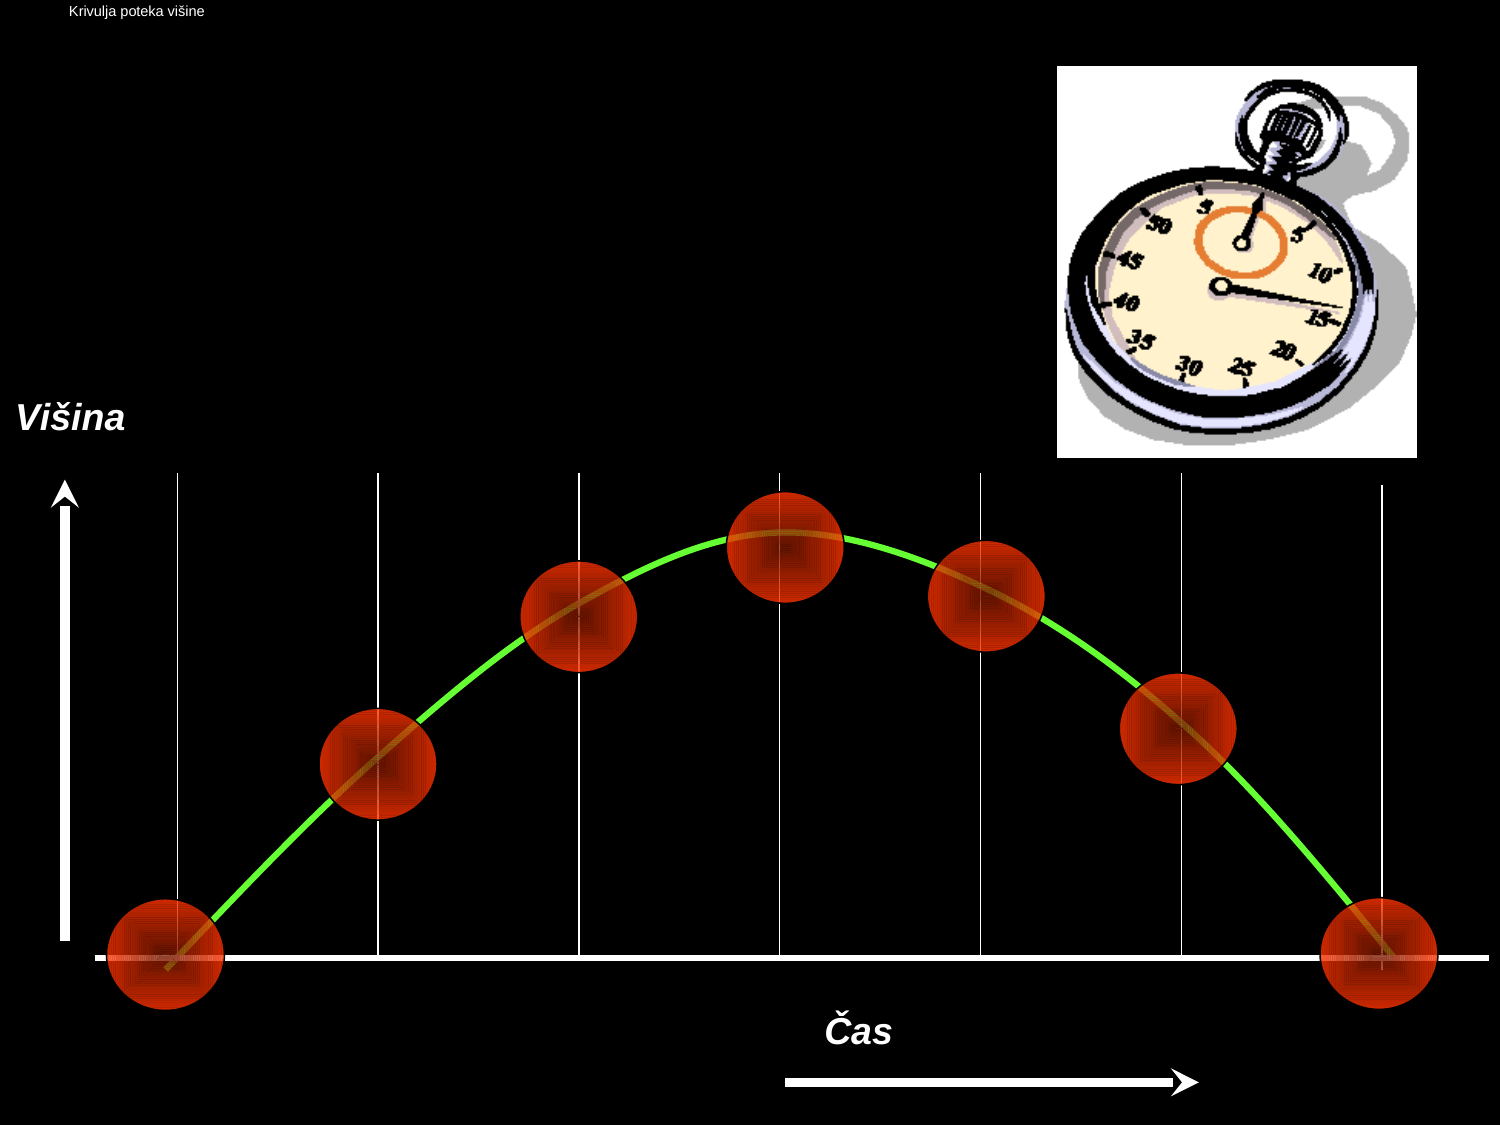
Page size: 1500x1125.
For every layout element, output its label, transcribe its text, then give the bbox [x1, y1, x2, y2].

text_box Čas [809, 999, 908, 1060]
text_box Višina [0, 385, 141, 446]
title Krivulja poteka višine [0, 0, 274, 28]
text_box [106, 898, 225, 1011]
text_box [319, 708, 438, 821]
text_box [927, 540, 1046, 653]
text_box [1119, 672, 1238, 785]
picture [1057, 66, 1417, 458]
text_box [519, 560, 638, 673]
text_box [1320, 897, 1438, 1010]
text_box [726, 491, 845, 604]
